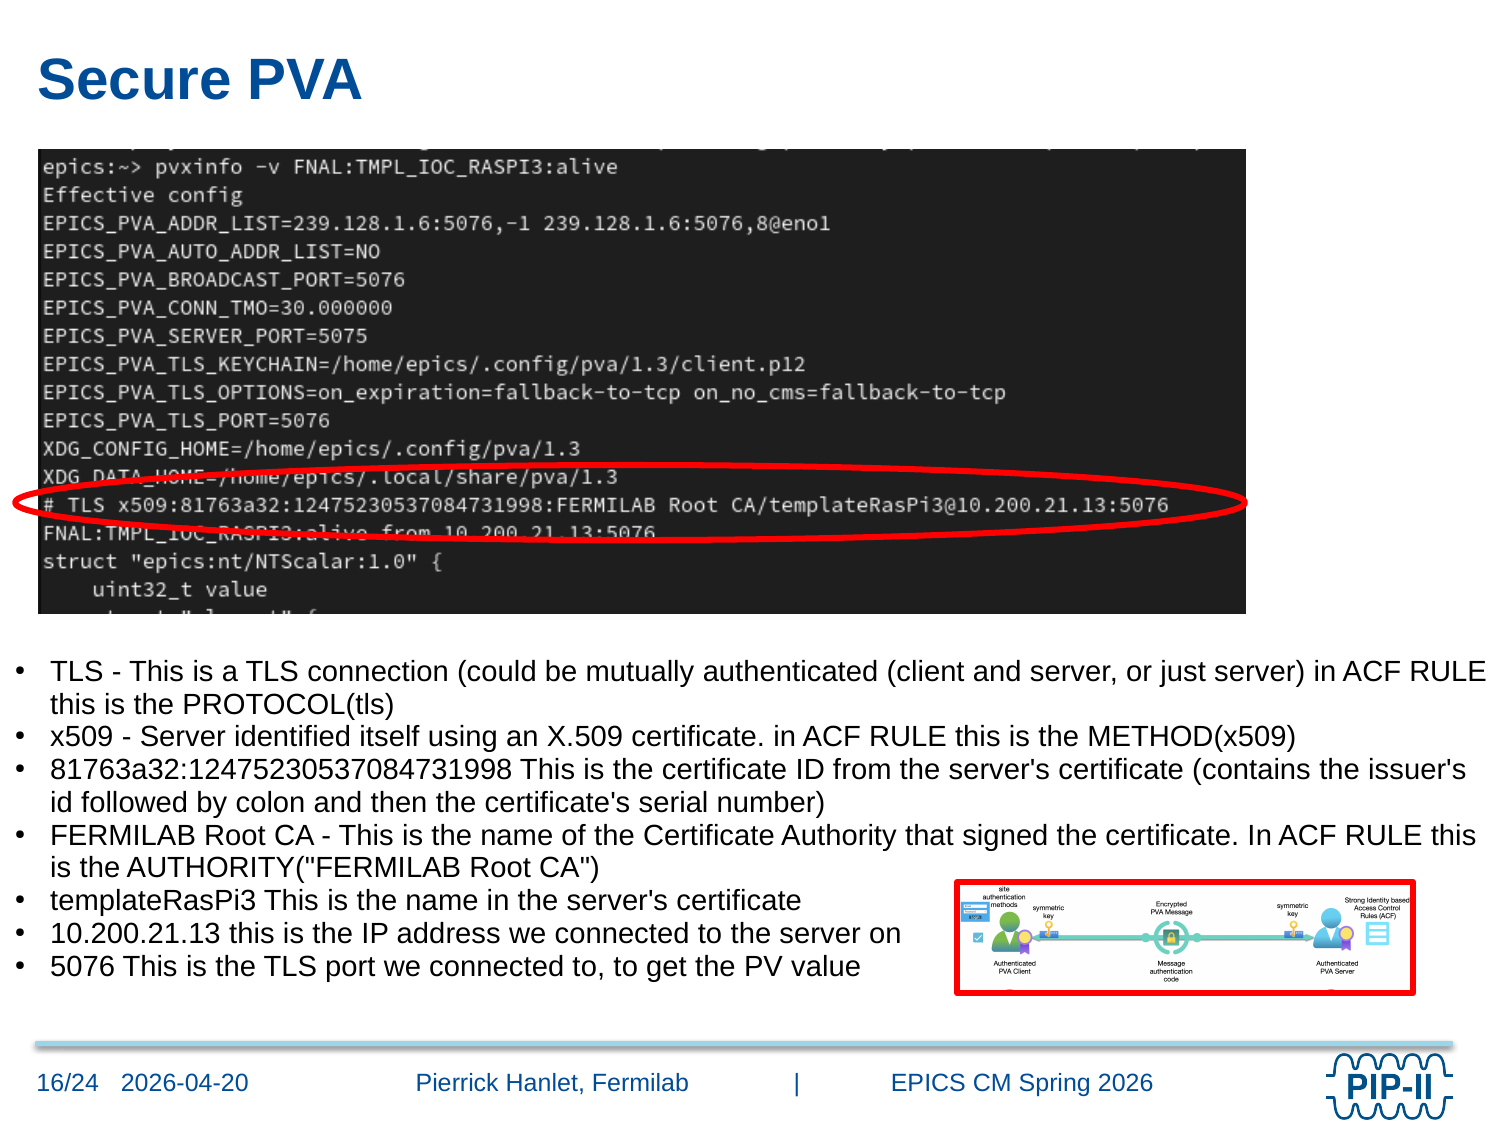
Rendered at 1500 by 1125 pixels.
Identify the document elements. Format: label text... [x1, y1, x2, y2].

footer Pierrick Hanlet, Fermilab | EPICS CM Spring 2026 [293, 1066, 1279, 1107]
title Secure PVA [37, 41, 1463, 112]
picture [38, 149, 1246, 497]
slide_number <number>/24 [36, 1066, 105, 1106]
text_box TLS - This is a TLS connection (could be mutually authenticated (client and server, or just server) in ACF RULE this is the PROTOCOL(tls) x509 - Server identified itself using an X.509 certificate. in ACF RULE this is the METHOD(x509) 81763a32:12475230537084731998 This is the certificate ID from the server's certificate (contains the issuer's id followed by colon and then the certificate's serial number) FERMILAB Root CA - This is the name of the Certificate Authority that signed the certificate. In ACF RULE this is the AUTHORITY("FERMILAB Root CA") templateRasPi3 This is the name in the server's certificate 10.200.21.13 this is the IP address we connected to the server on 5076 This is the TLS port we connected to, to get the PV value [0, 647, 1500, 991]
picture [38, 508, 1246, 614]
picture [1326, 1053, 1453, 1120]
picture [38, 469, 1241, 537]
slide_number 2026-04-20 [120, 1066, 276, 1107]
picture [960, 885, 1411, 991]
